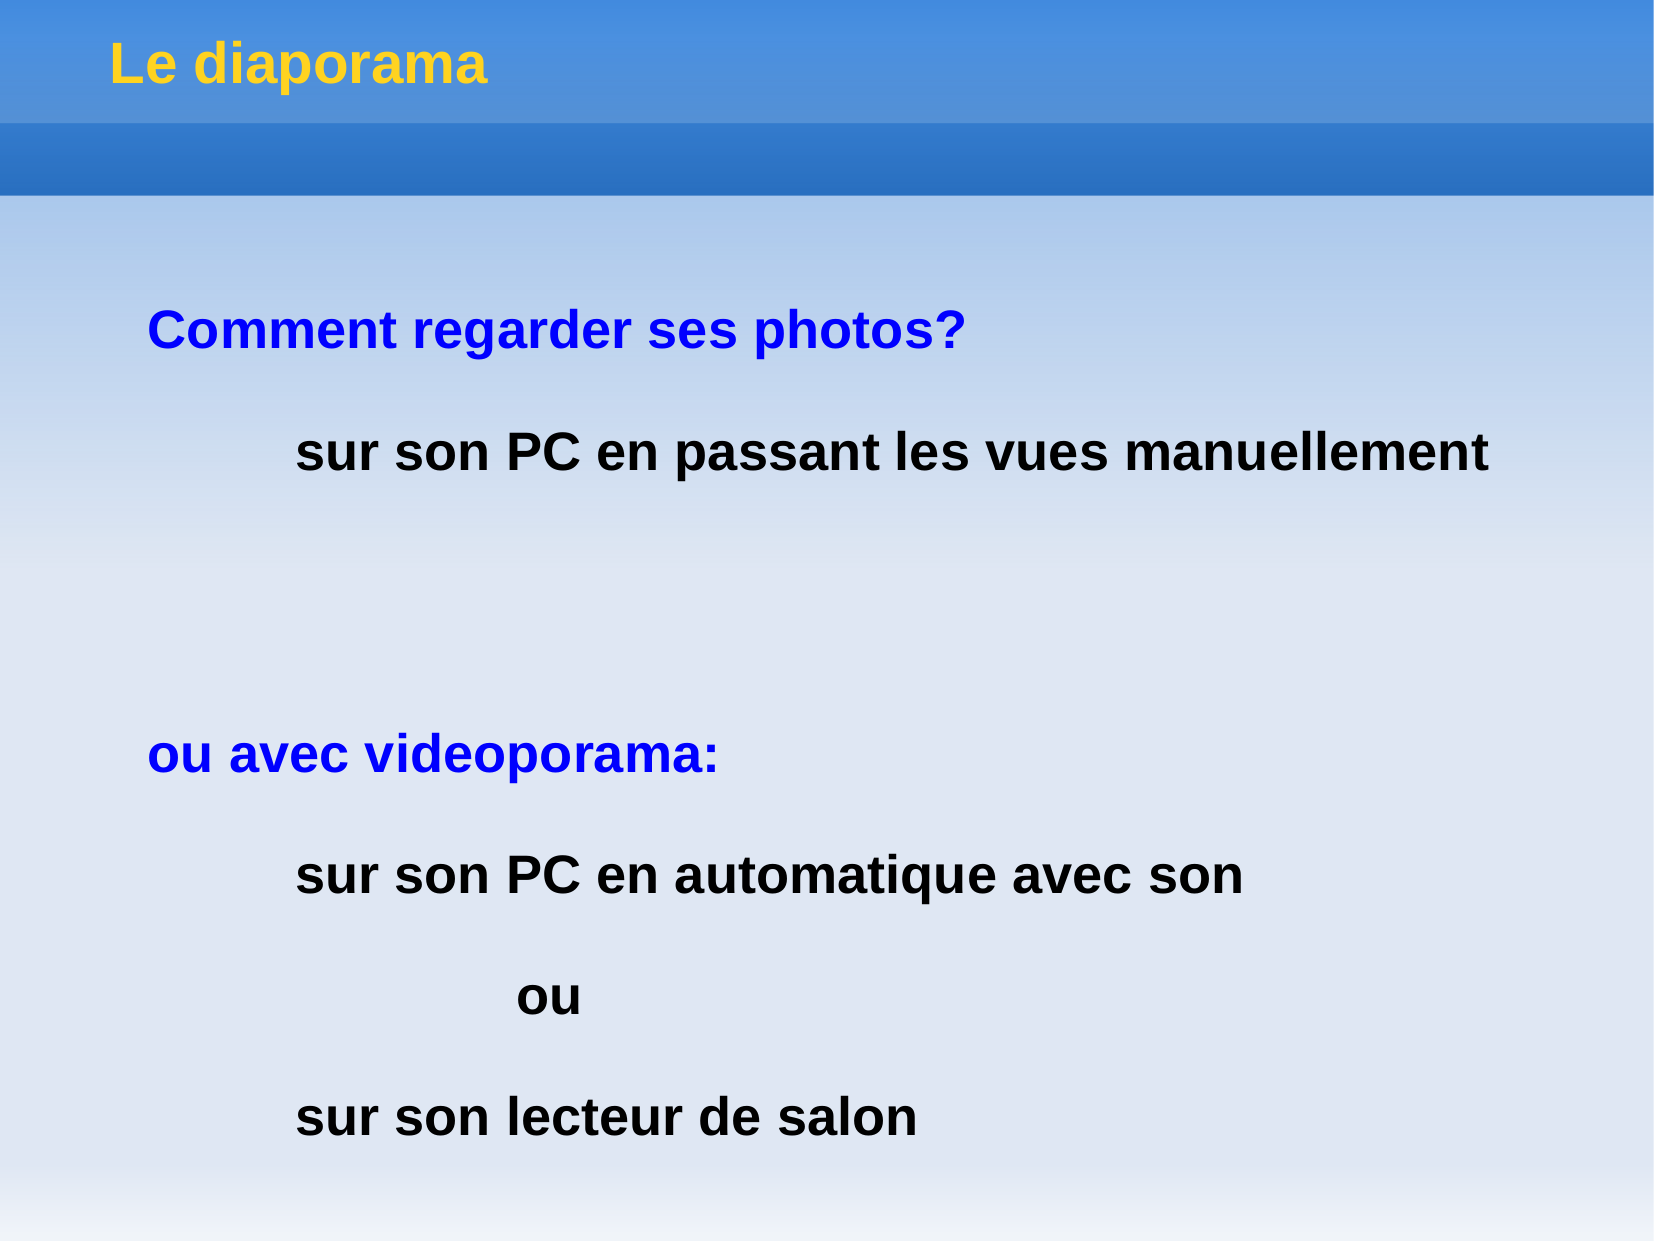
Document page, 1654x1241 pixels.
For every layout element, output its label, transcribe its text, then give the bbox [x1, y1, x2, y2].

title Comment regarder ses photos? sur son PC en passant les vues manuellement ou avec videoporama: sur son PC en automatique avec son ou sur son lecteur de salon [0, 206, 1654, 1241]
text_box Le diaporama [5, 17, 609, 107]
picture [0, 0, 1654, 206]
